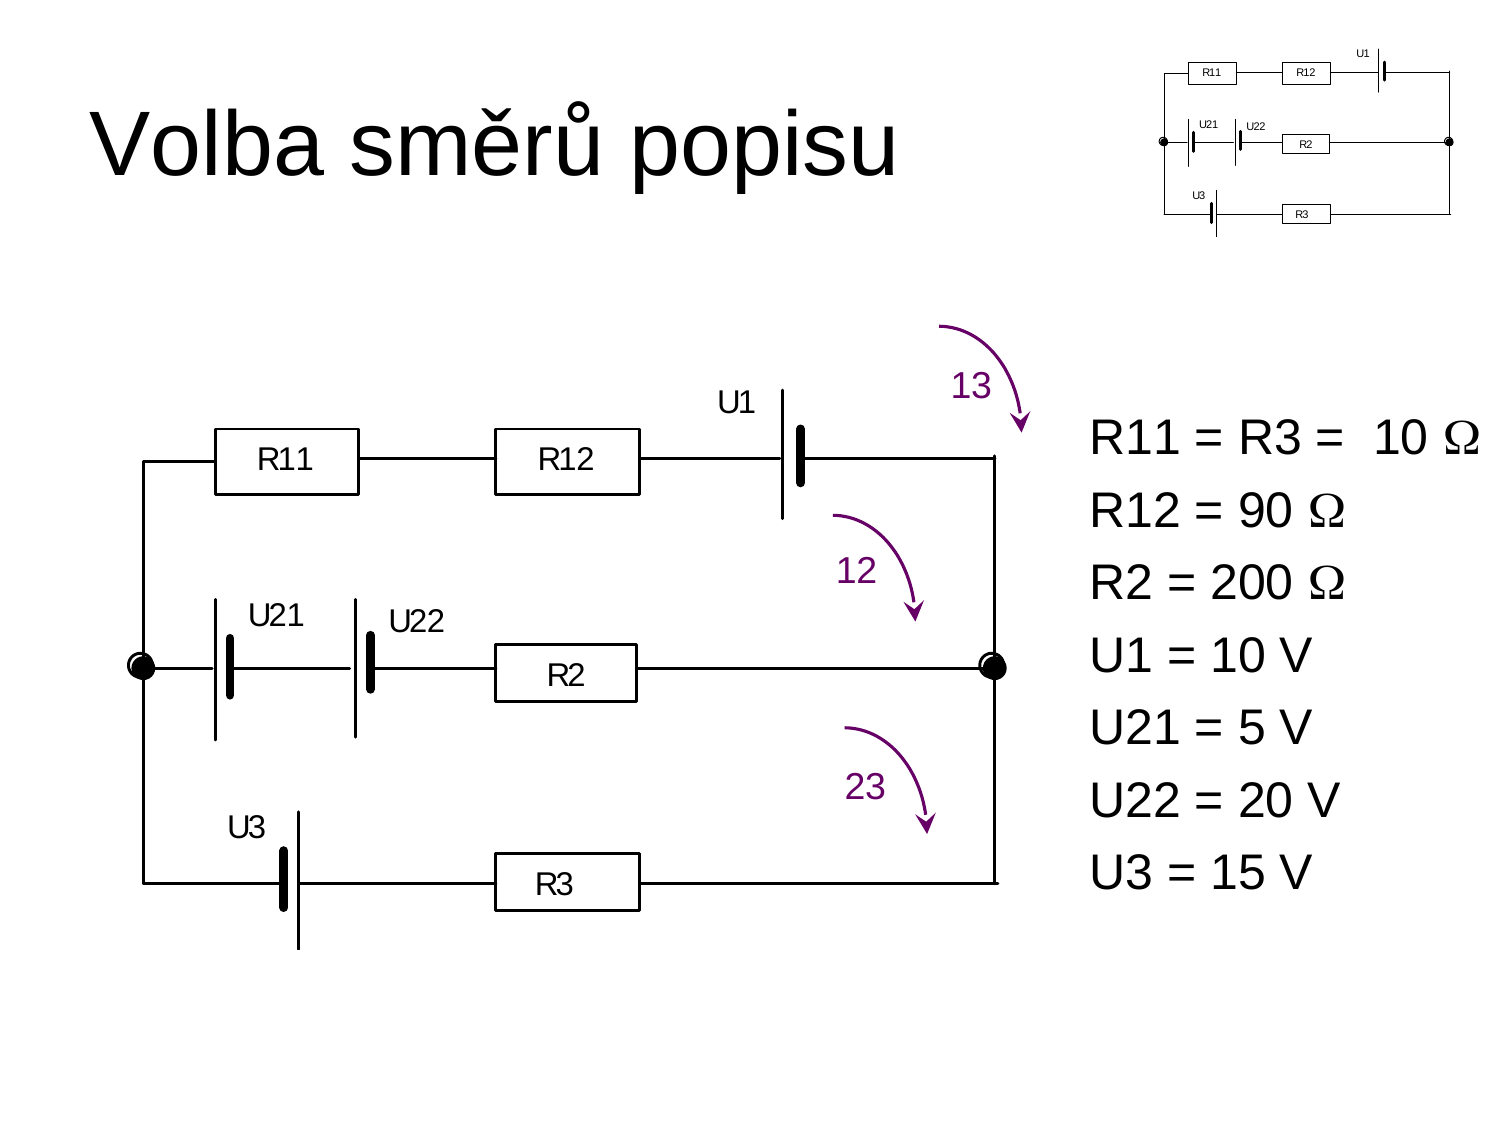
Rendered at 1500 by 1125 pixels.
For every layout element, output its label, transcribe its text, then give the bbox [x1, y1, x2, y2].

list R11 = R3 = 10  R12 = 90  R2 = 200  U1 = 10 V U21 = 5 V U22 = 20 V U3 = 15 V [1074, 397, 1500, 994]
title Volba směrů popisu [75, 45, 1070, 233]
chart [1116, 0, 1459, 238]
text_box 12 [821, 538, 893, 600]
text_box 23 [829, 754, 901, 816]
chart [0, 243, 1022, 953]
text_box 13 [935, 353, 1008, 414]
